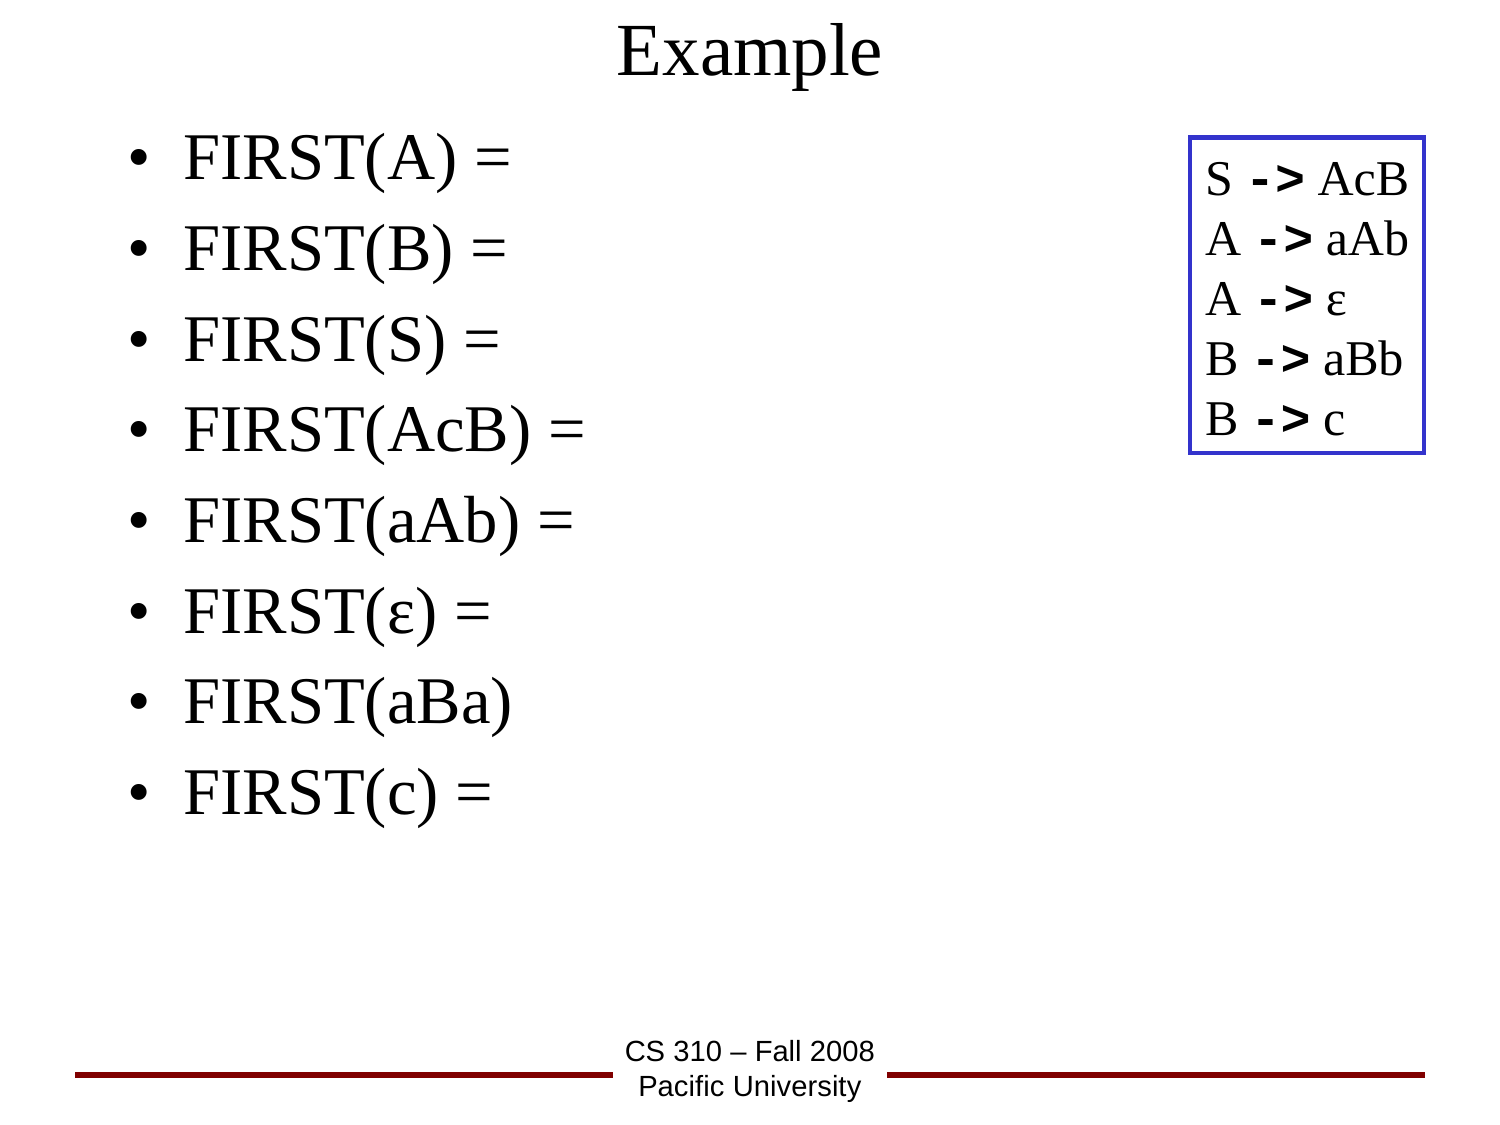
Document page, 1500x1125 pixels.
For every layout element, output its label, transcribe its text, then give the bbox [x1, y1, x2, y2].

list FIRST(A) = FIRST(B) = FIRST(S) = FIRST(AcB) = FIRST(aAb) = FIRST(ε) = FIRST(aBa) FIRST(c) = [112, 112, 1388, 1001]
text_box S -> AcB A -> aAb A -> ε B -> aBb B -> c [1190, 137, 1425, 453]
title Example [112, 0, 1388, 100]
